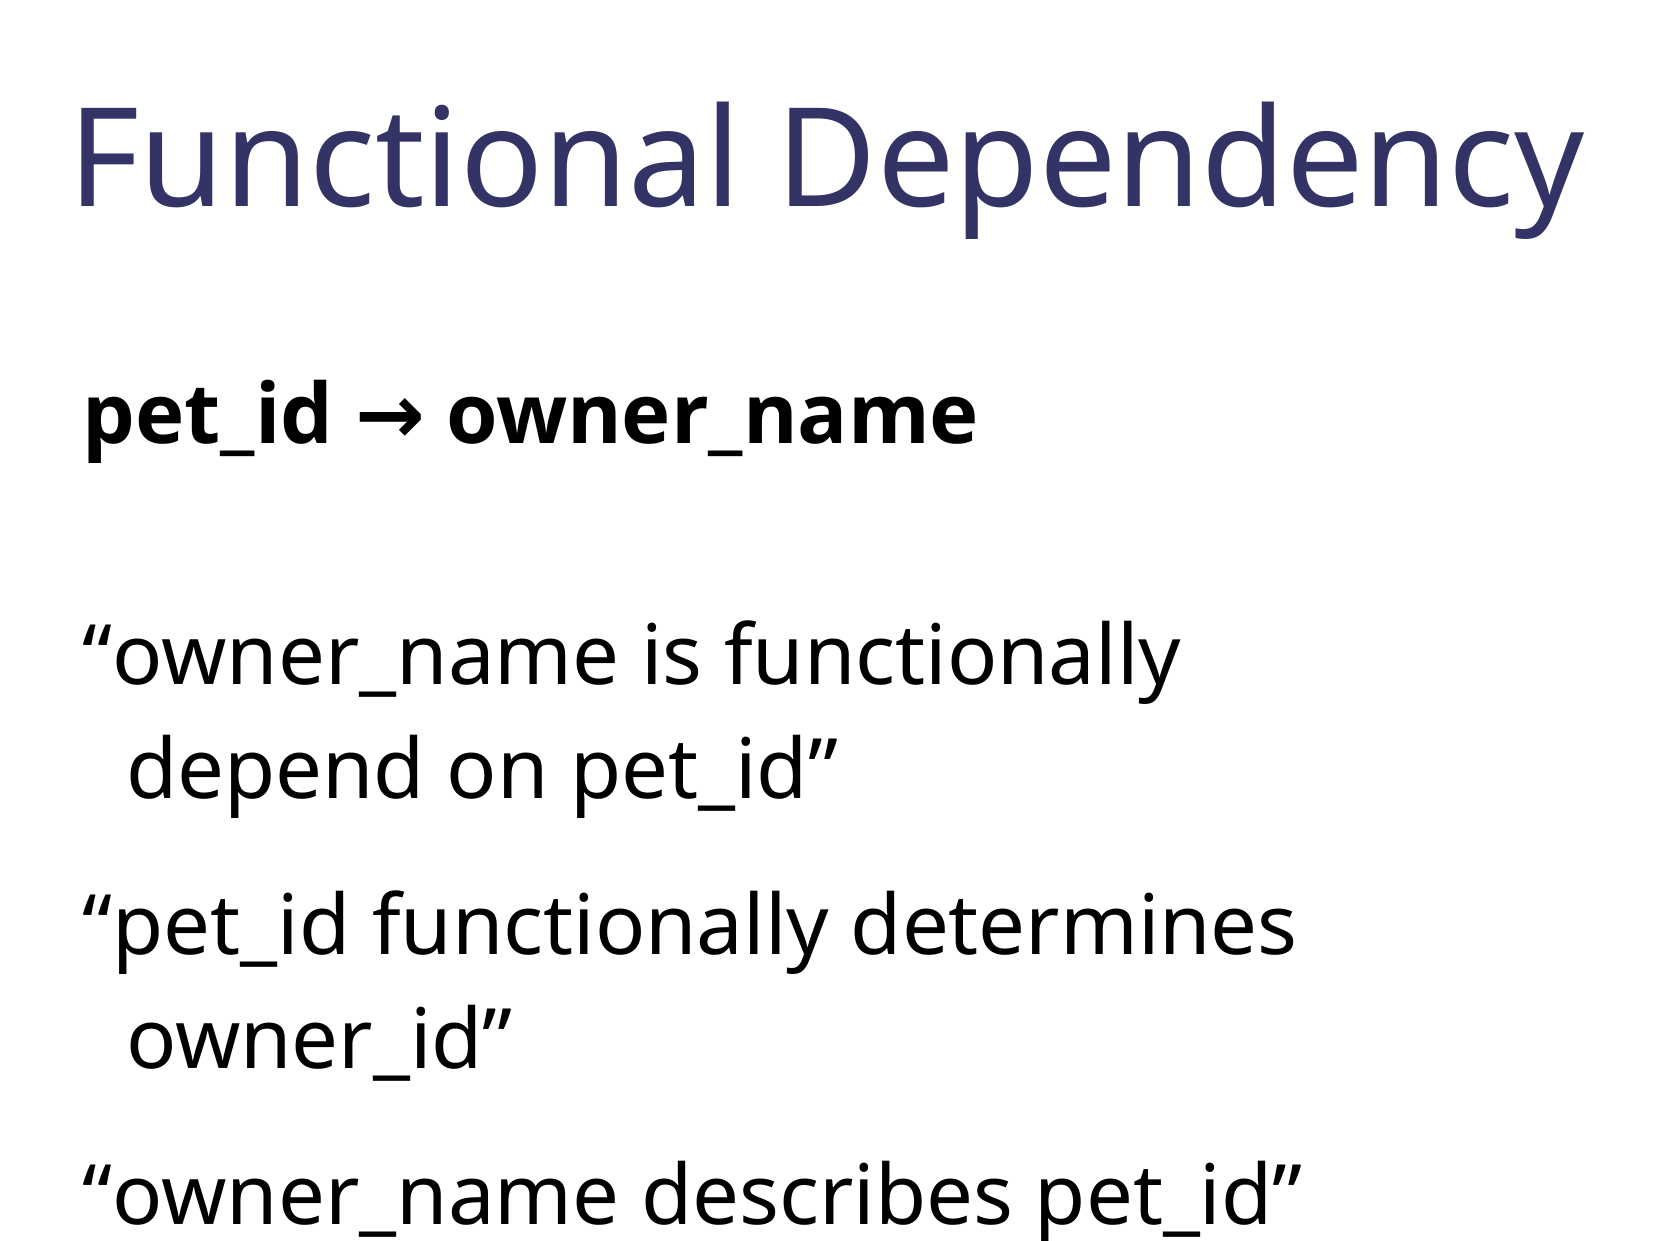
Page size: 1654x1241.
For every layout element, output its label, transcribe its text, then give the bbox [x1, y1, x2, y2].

subtitle pet_id → owner_name “owner_name is functionally depend on pet_id” “pet_id functionally determines owner_id” “owner_name describes pet_id” [82, 354, 1571, 1211]
title Functional Dependency [0, 49, 1654, 257]
